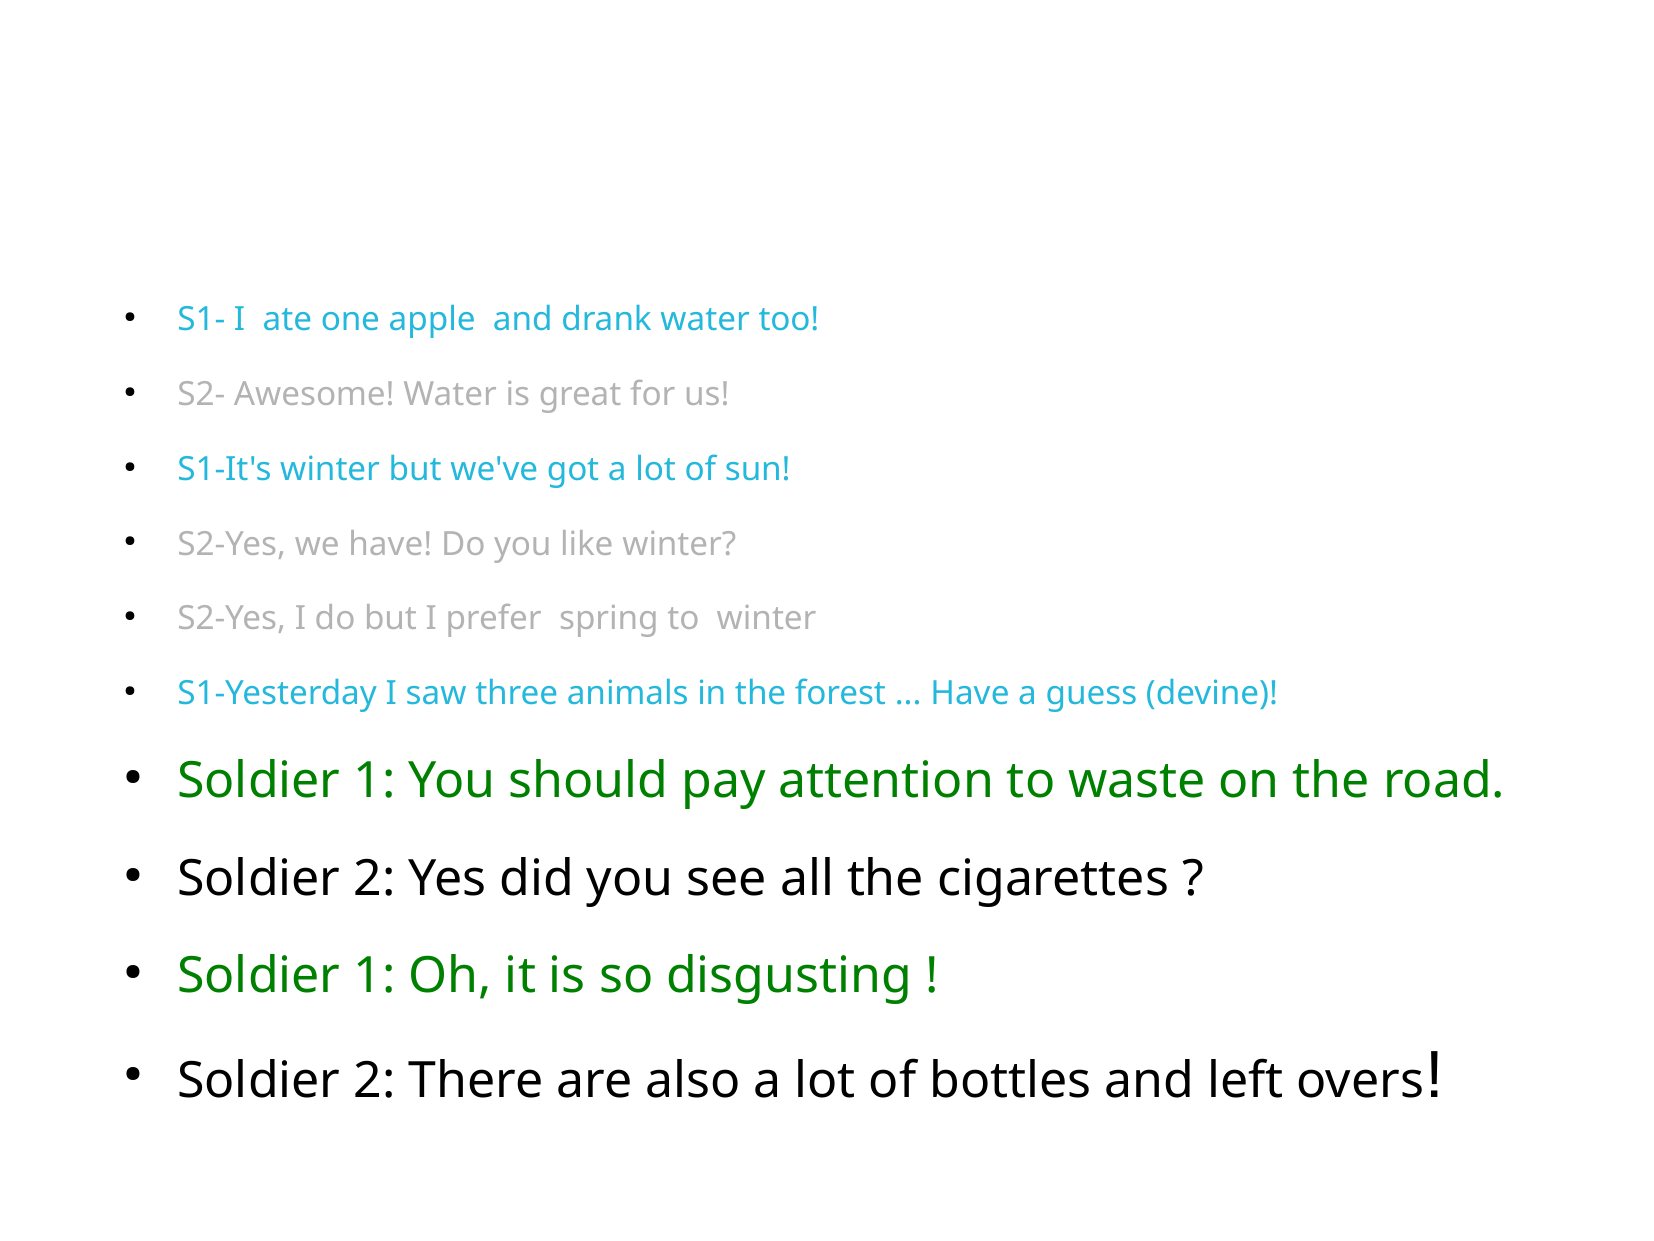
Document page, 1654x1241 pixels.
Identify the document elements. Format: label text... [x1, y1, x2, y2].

list S1- I ate one apple and drank water too! S2- Awesome! Water is great for us! S1-It's winter but we've got a lot of sun! S2-Yes, we have! Do you like winter? S2-Yes, I do but I prefer spring to winter S1-Yesterday I saw three animals in the forest ... Have a guess (devine)! Soldier 1: You should pay attention to waste on the road. Soldier 2: Yes did you see all the cigarettes ? Soldier 1: Oh, it is so disgusting ! Soldier 2: There are also a lot of bottles and left overs! [106, 295, 1595, 1116]
